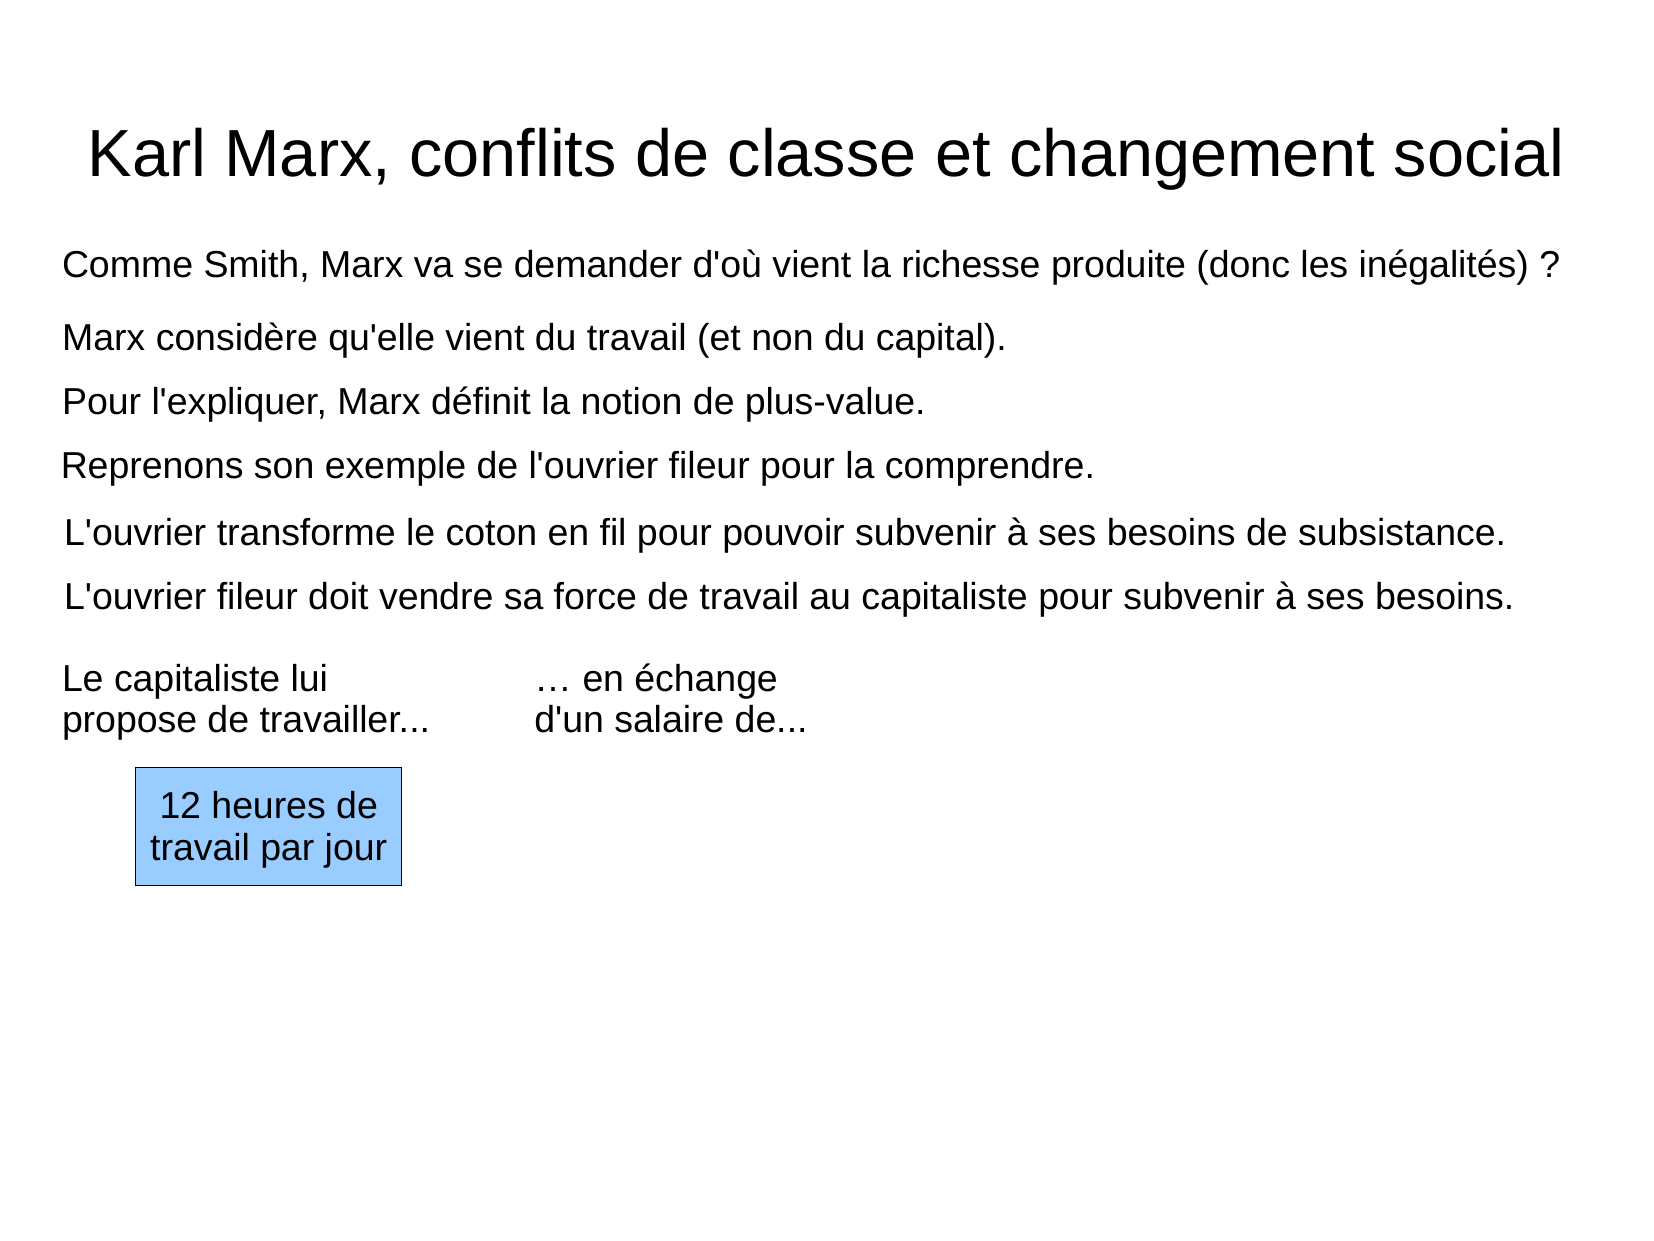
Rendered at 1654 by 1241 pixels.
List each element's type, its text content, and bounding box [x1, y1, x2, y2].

title Karl Marx, conflits de classe et changement social [82, 56, 1571, 236]
text_box L'ouvrier transforme le coton en fil pour pouvoir subvenir à ses besoins de subsistance. [49, 503, 1542, 561]
text_box Reprenons son exemple de l'ouvrier fileur pour la comprendre. [46, 437, 1123, 494]
text_box Comme Smith, Marx va se demander d'où vient la richesse produite (donc les inégalités) ? [47, 236, 1579, 294]
text_box Le capitaliste lui propose de travailler... [47, 649, 446, 749]
text_box L'ouvrier fileur doit vendre sa force de travail au capitaliste pour subvenir à ses besoins. [49, 568, 1542, 626]
text_box 12 heures de travail par jour [135, 767, 402, 886]
text_box Marx considère qu'elle vient du travail (et non du capital). [47, 308, 1025, 366]
text_box Pour l'expliquer, Marx définit la notion de plus-value. [47, 373, 943, 431]
text_box … en échange d'un salaire de... [519, 649, 824, 749]
